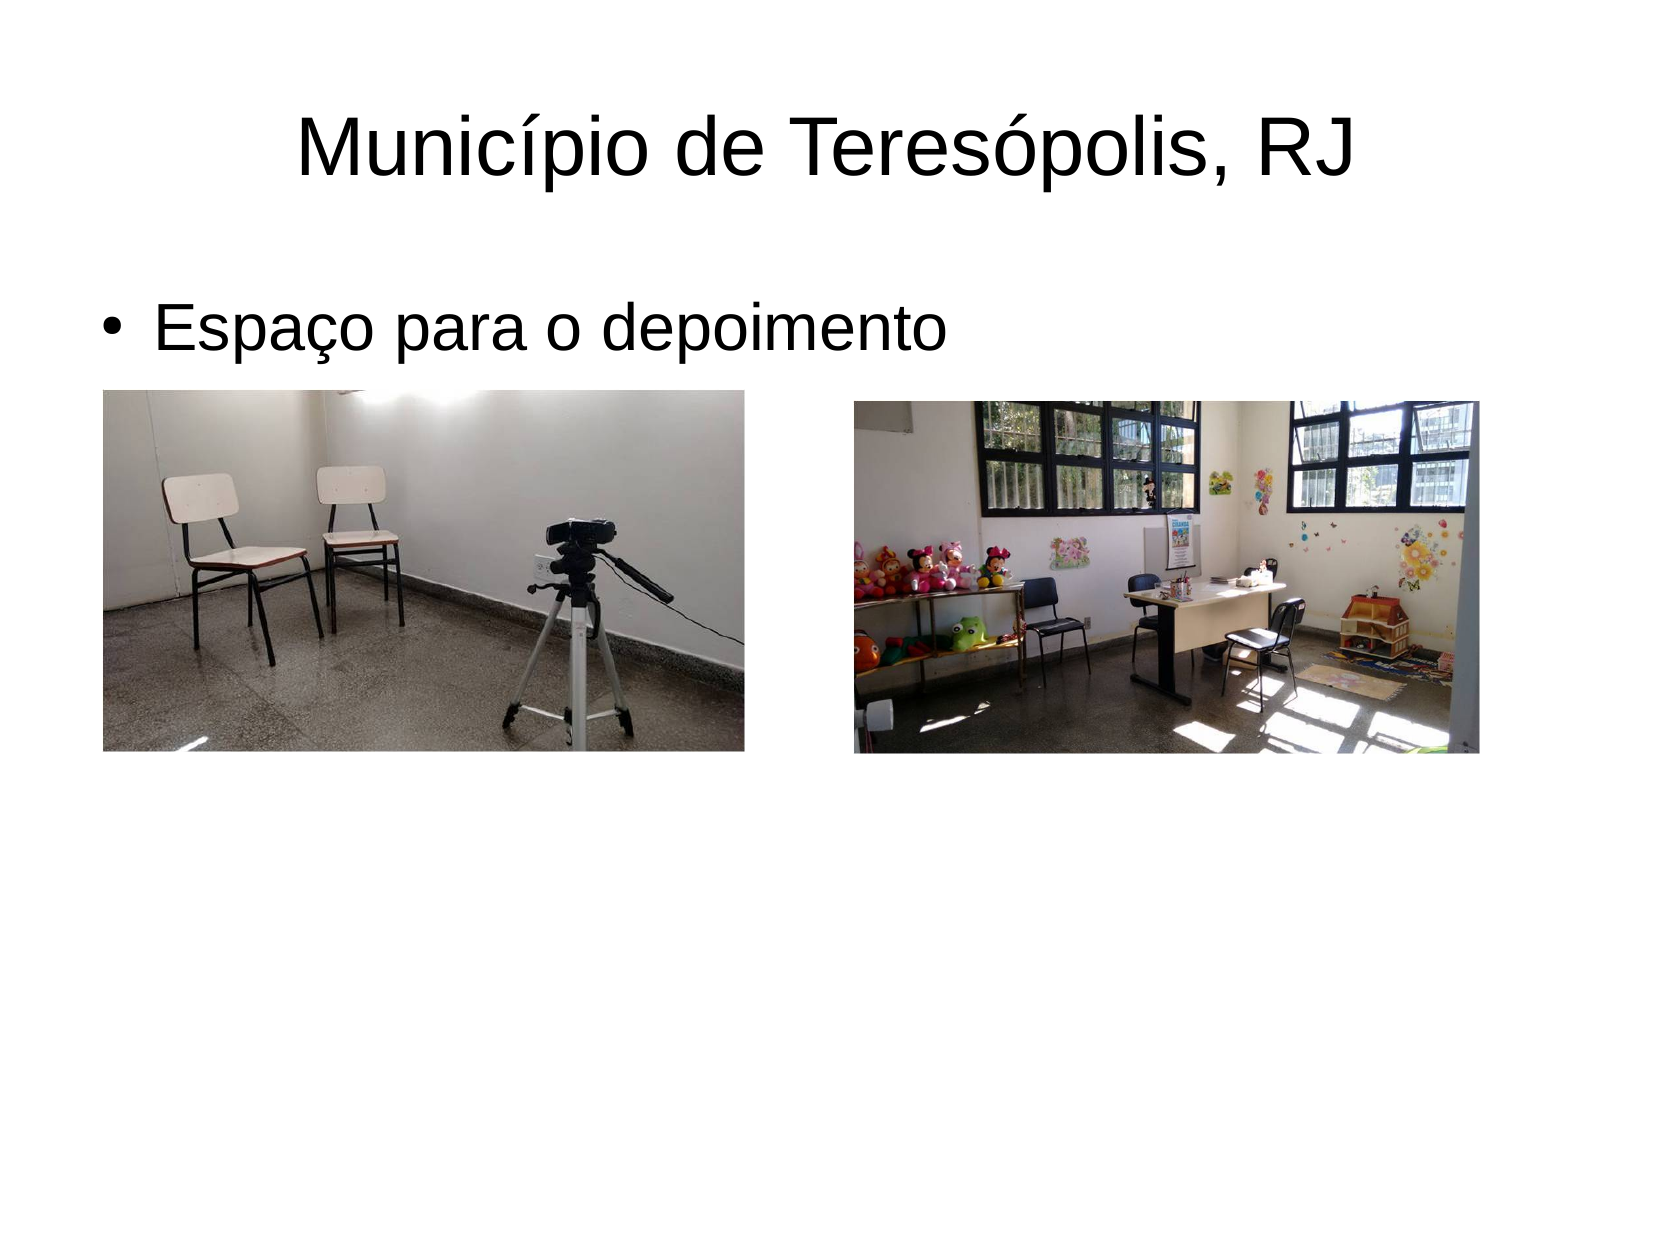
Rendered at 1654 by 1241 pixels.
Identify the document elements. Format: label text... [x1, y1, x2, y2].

title Município de Teresópolis, RJ [82, 49, 1571, 257]
list Espaço para o depoimento [82, 290, 1571, 1010]
picture [102, 389, 745, 752]
picture [853, 400, 1480, 755]
